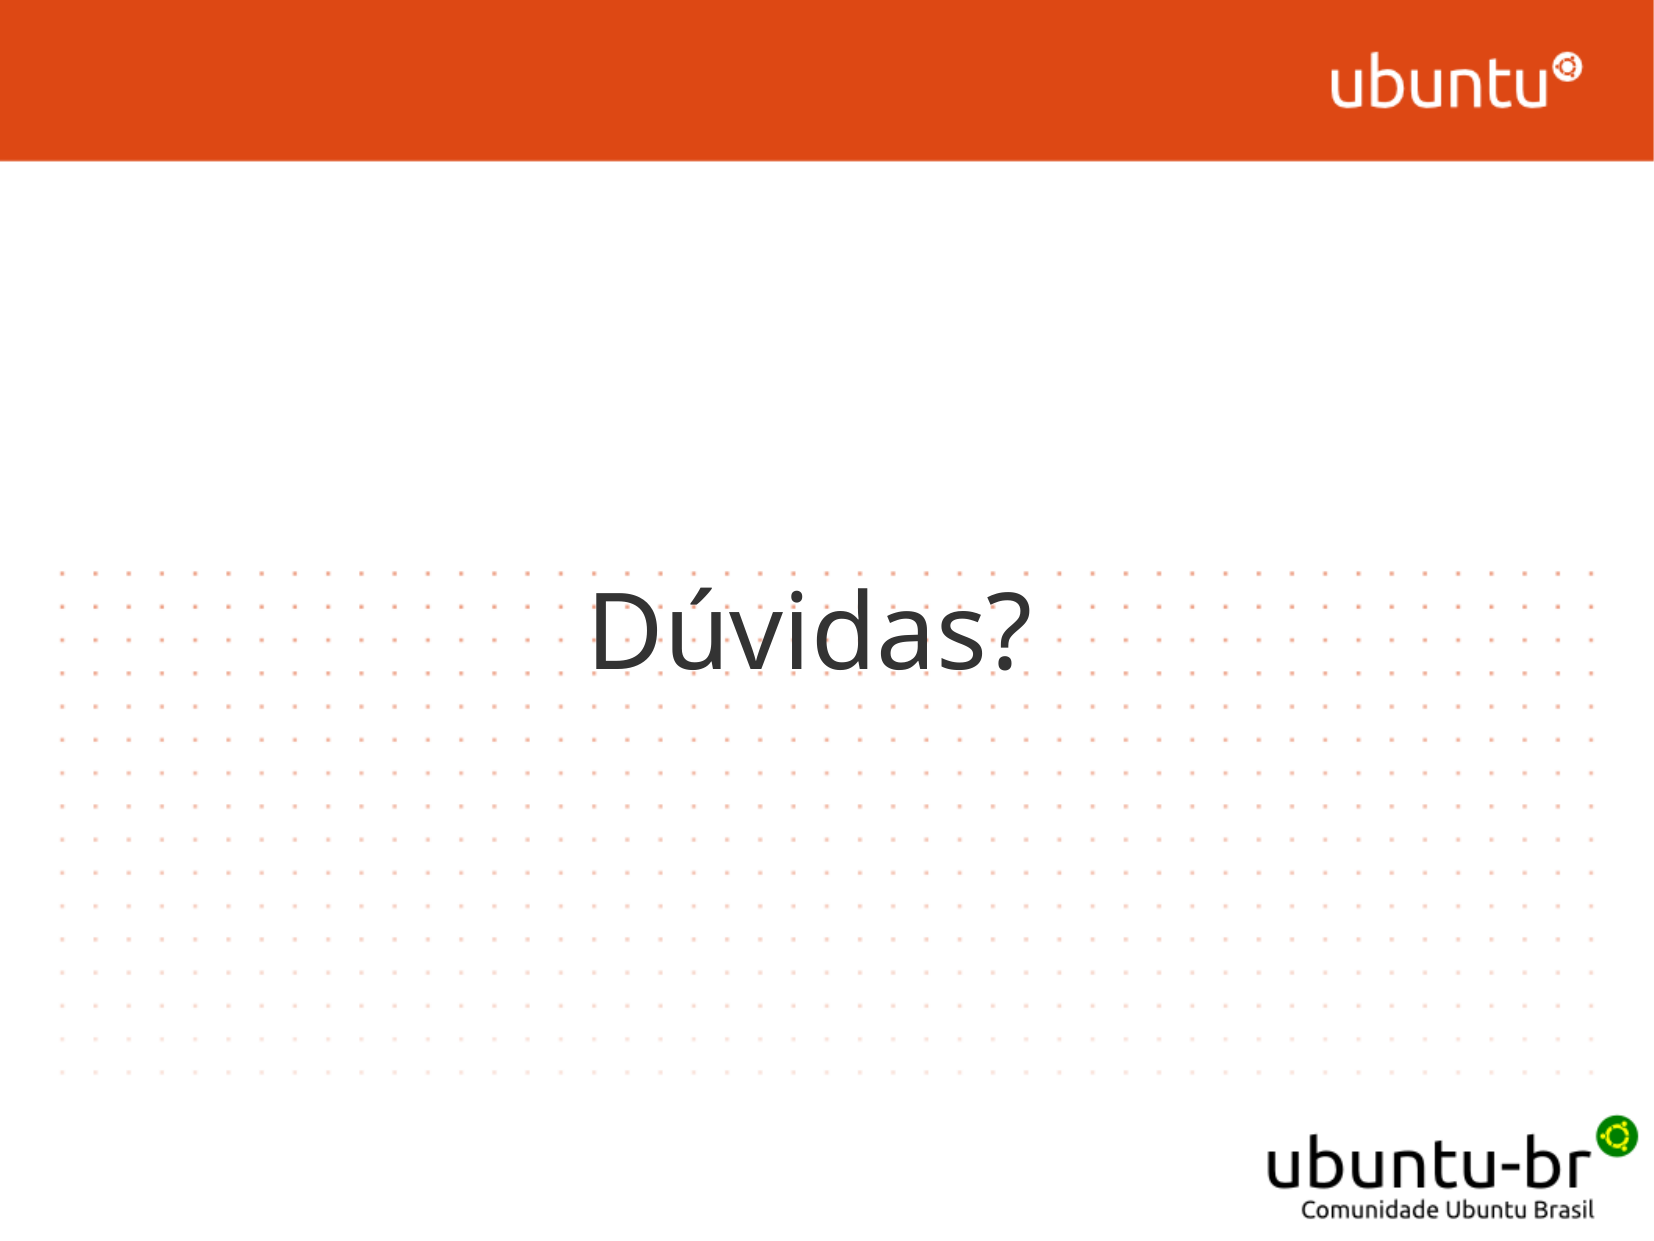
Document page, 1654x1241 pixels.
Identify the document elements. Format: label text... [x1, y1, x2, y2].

list Dúvidas? [82, 555, 1538, 703]
picture [0, 0, 1654, 1241]
